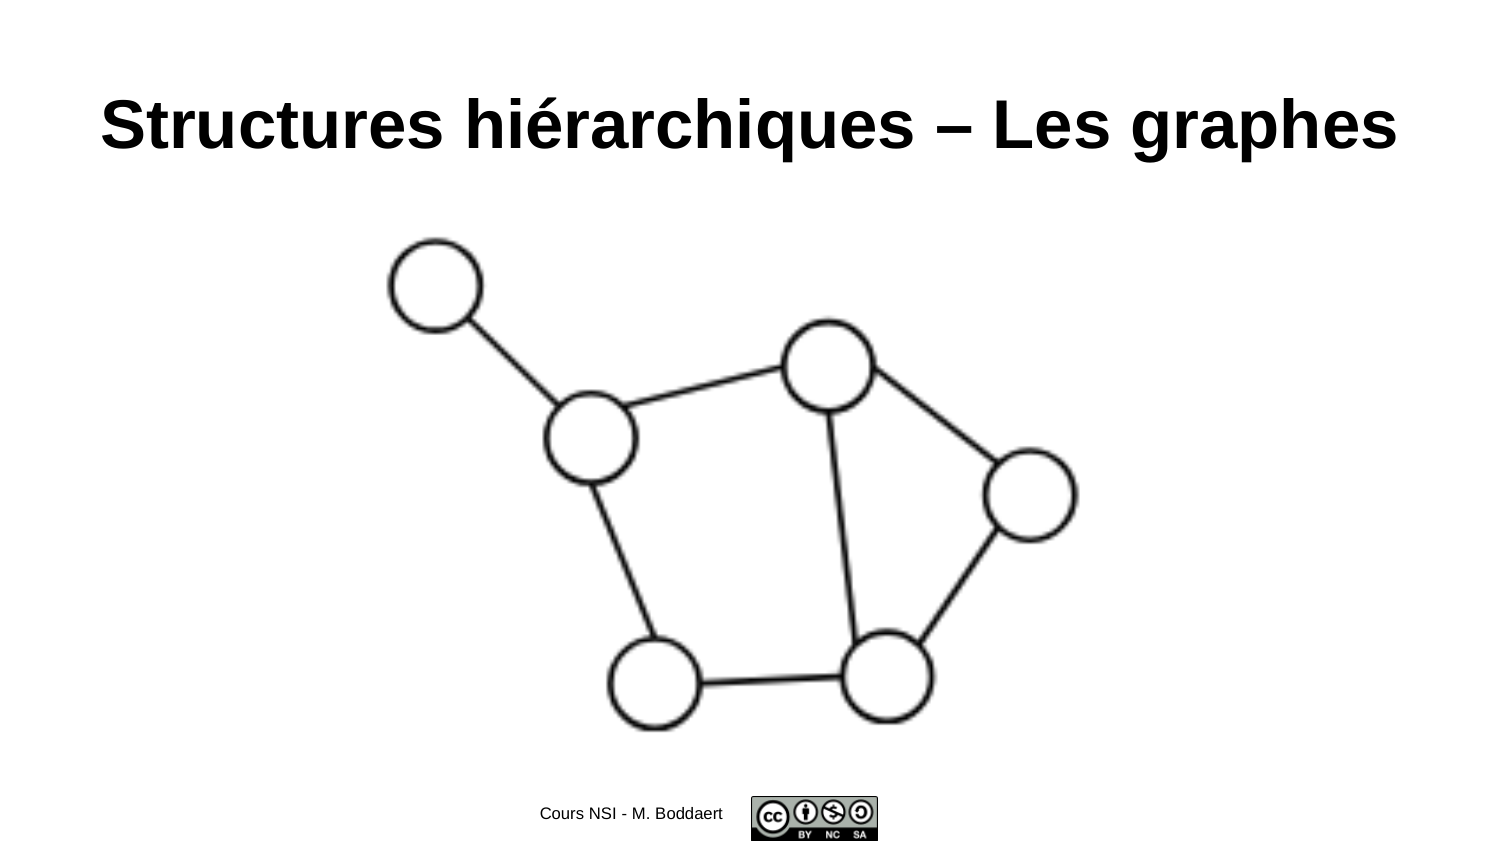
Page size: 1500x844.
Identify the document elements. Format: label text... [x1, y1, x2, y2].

picture [378, 218, 1087, 750]
picture [751, 796, 878, 841]
title Structures hiérarchiques – Les graphes [51, 63, 1449, 178]
